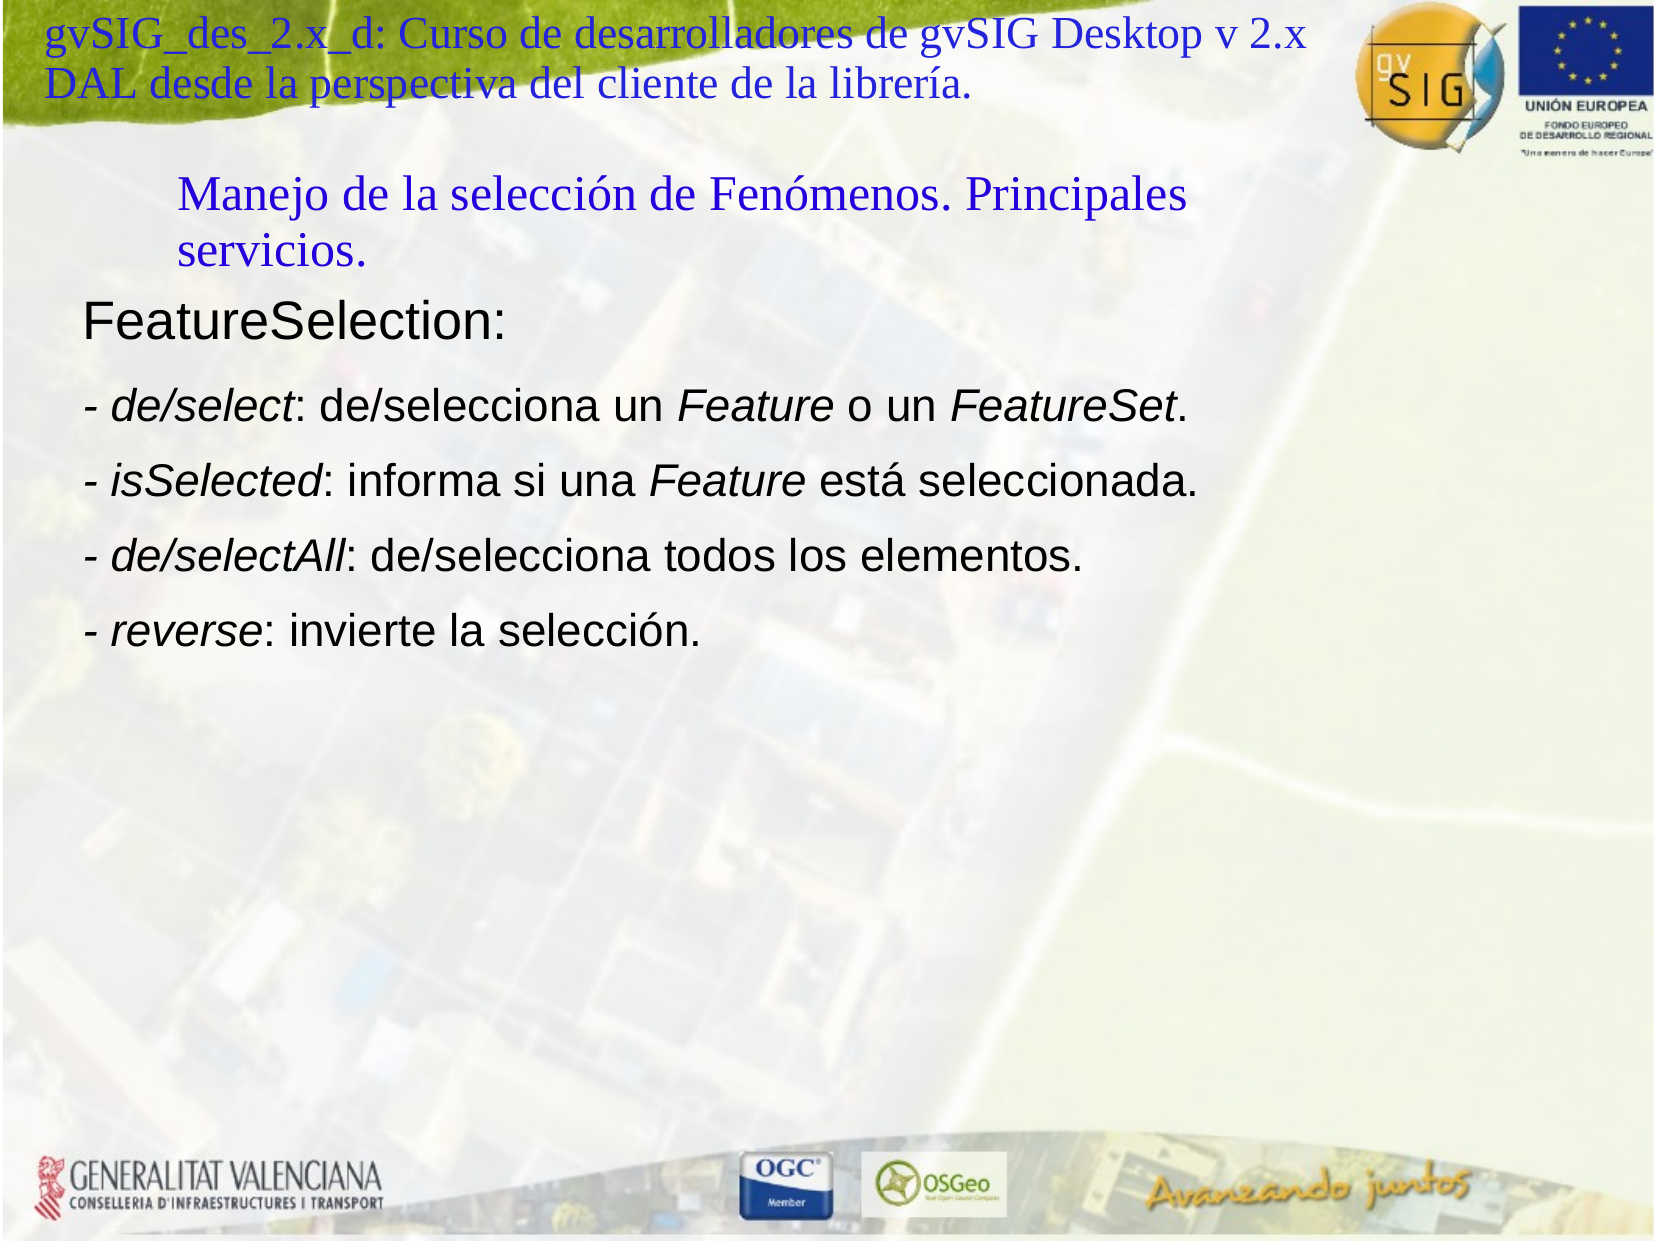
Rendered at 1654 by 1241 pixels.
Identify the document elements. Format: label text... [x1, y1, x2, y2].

title Manejo de la selección de Fenómenos. Principales servicios. [177, 88, 1329, 290]
picture [2, 0, 1654, 1241]
list FeatureSelection: - de/select: de/selecciona un Feature o un FeatureSet. - isSelected: informa si una Feature está seleccionada. - de/selectAll: de/selecciona todos los elementos. - reverse: invierte la selección. [82, 290, 1571, 995]
